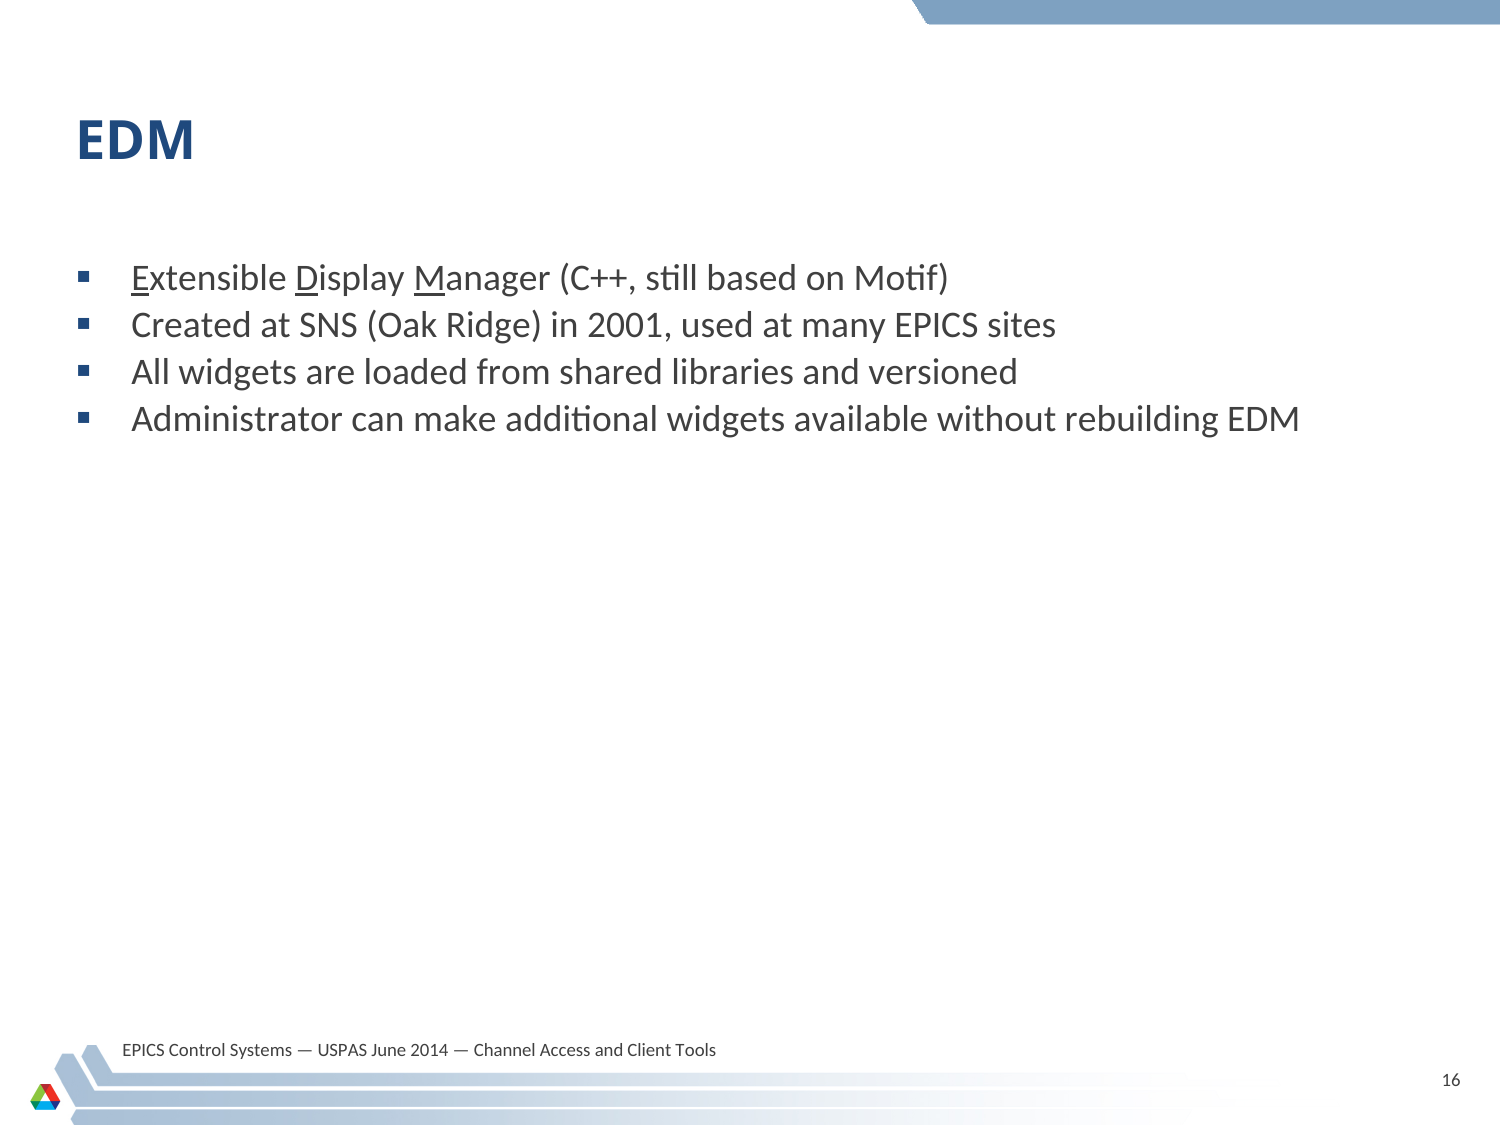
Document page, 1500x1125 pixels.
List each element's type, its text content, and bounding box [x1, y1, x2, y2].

picture [0, 0, 1500, 26]
picture [0, 1037, 1500, 1125]
title EDM [75, 45, 1426, 233]
list Extensible Display Manager (C++, still based on Motif) Created at SNS (Oak Ridge) in 2001, used at many EPICS sites All widgets are loaded from shared libraries and versioned Administrator can make additional widgets available without rebuilding EDM [75, 262, 1426, 916]
